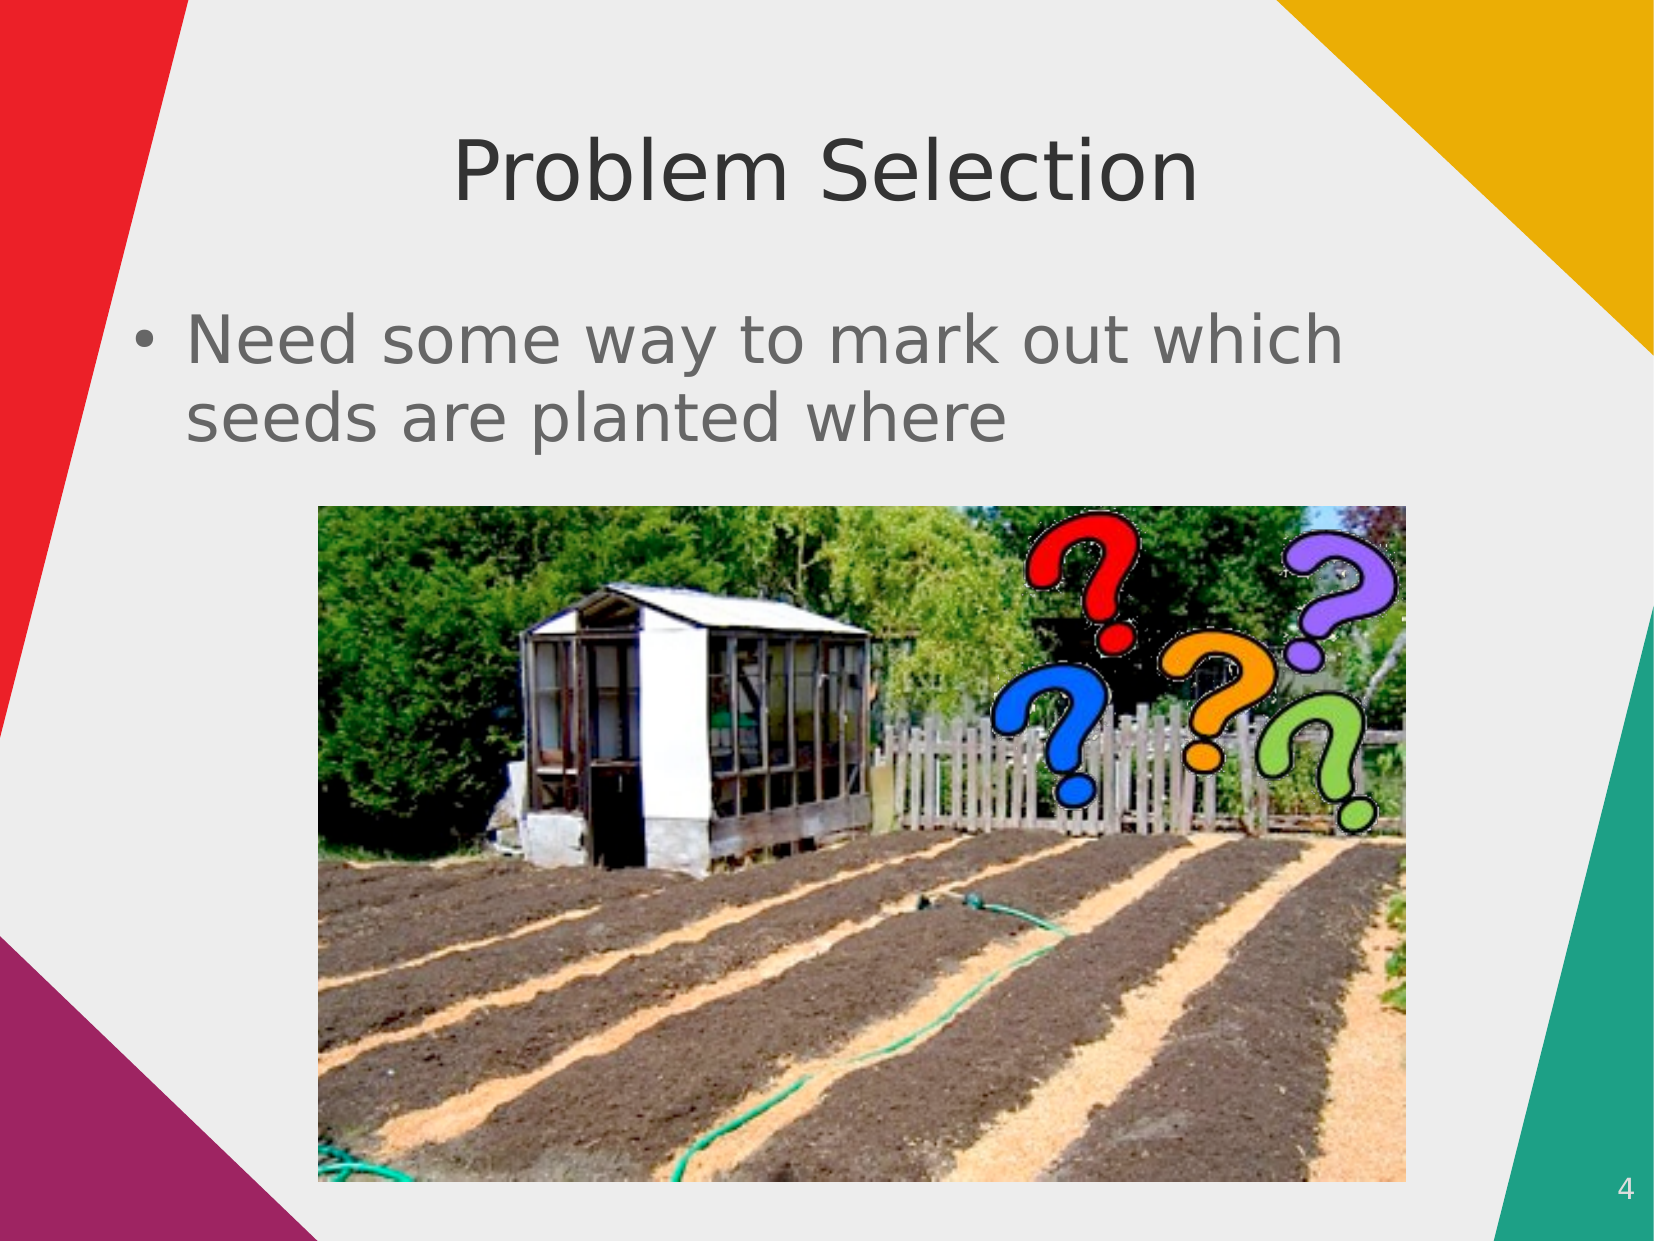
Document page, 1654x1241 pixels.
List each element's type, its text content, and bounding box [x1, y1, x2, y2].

list Need some way to mark out which seeds are planted where [114, 302, 1536, 1033]
picture [318, 506, 1406, 1182]
title Problem Selection [114, 73, 1539, 271]
